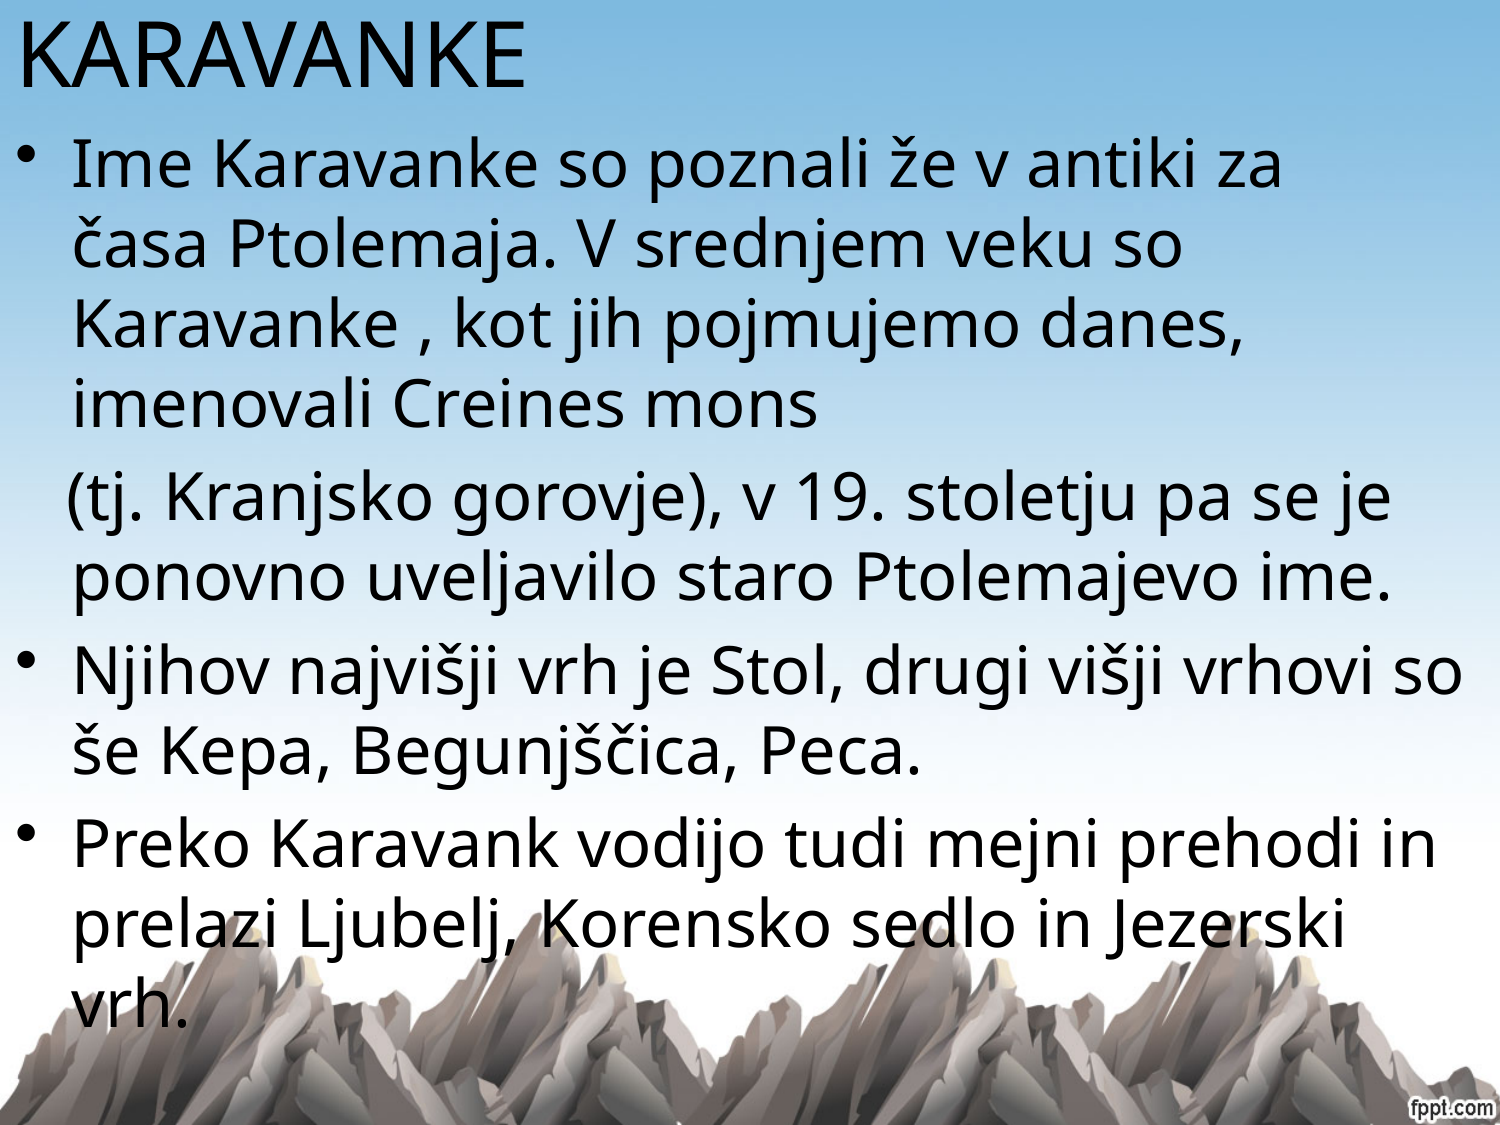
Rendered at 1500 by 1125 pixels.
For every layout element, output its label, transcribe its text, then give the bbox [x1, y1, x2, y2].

title KARAVANKE [0, 0, 1425, 102]
picture [0, 0, 1500, 113]
picture [0, 894, 1500, 1125]
list Ime Karavanke so poznali že v antiki za časa Ptolemaja. V srednjem veku so Karavanke , kot jih pojmujemo danes, imenovali Creines mons (tj. Kranjsko gorovje), v 19. stoletju pa se je ponovno uveljavilo staro Ptolemajevo ime. Njihov najvišji vrh je Stol, drugi višji vrhovi so še Kepa, Begunjščica, Peca. Preko Karavank vodijo tudi mejni prehodi in prelazi Ljubelj, Korensko sedlo in Jezerski vrh. [0, 113, 1500, 894]
